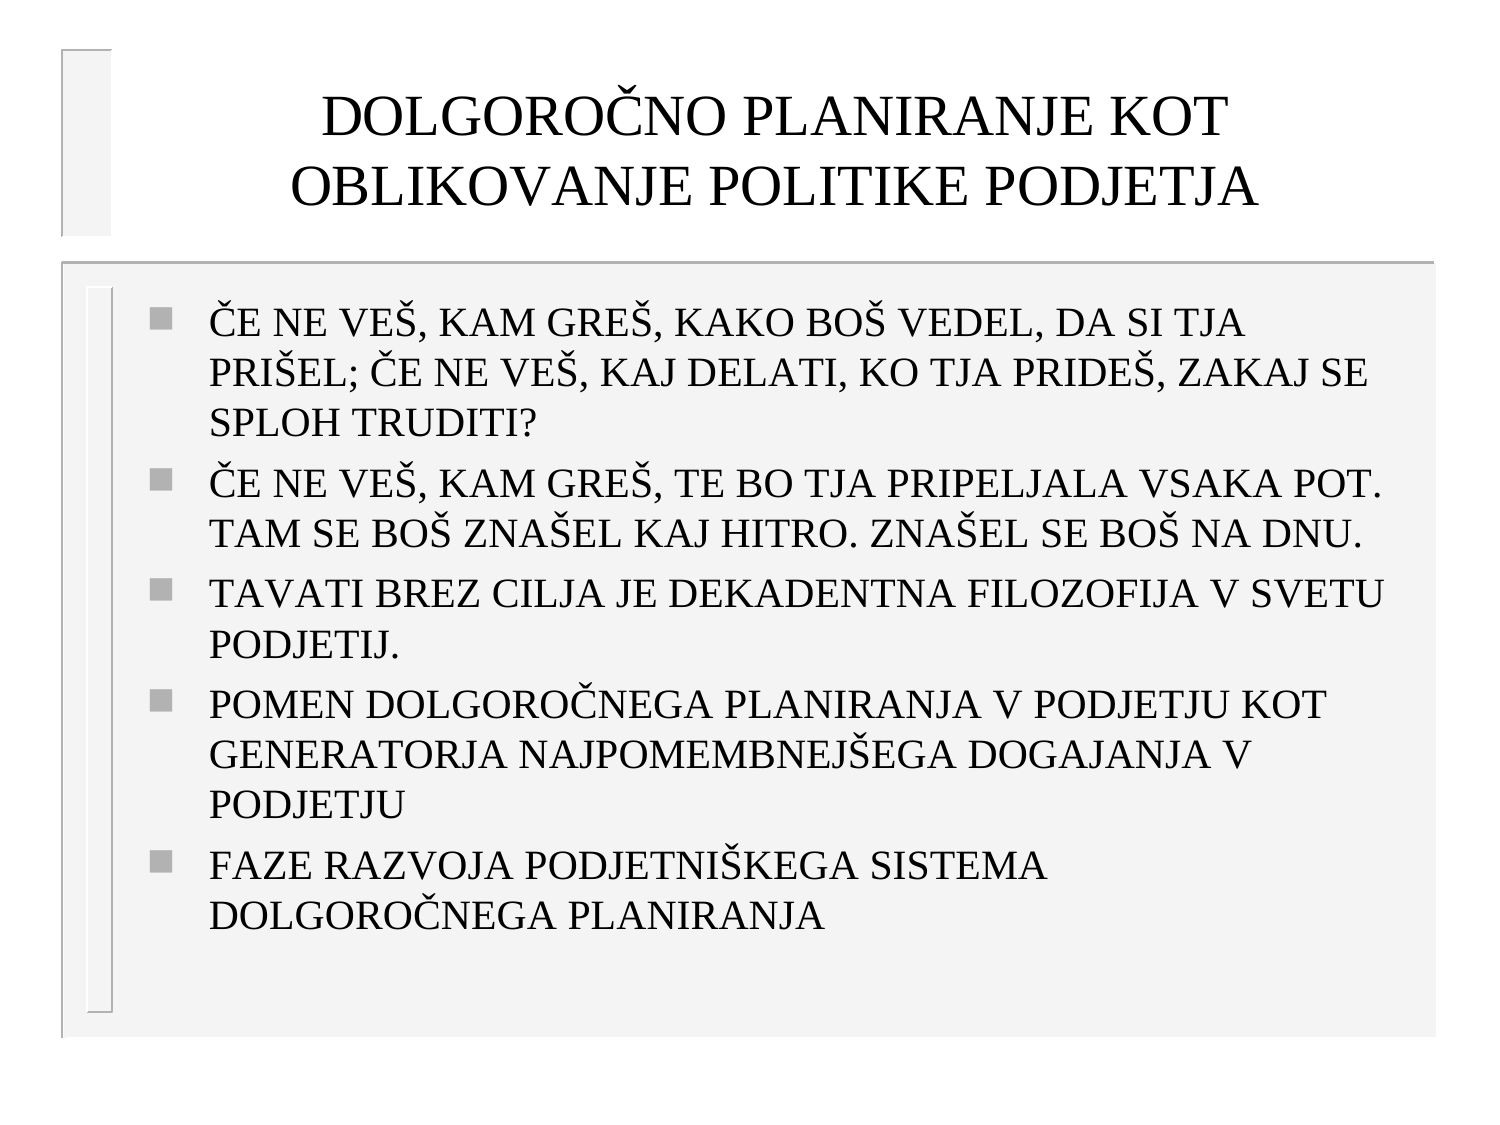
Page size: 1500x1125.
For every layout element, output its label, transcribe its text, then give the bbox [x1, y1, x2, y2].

title DOLGOROČNO PLANIRANJE KOT OBLIKOVANJE POLITIKE PODJETJA [137, 56, 1413, 238]
list ČE NE VEŠ, KAM GREŠ, KAKO BOŠ VEDEL, DA SI TJA PRIŠEL; ČE NE VEŠ, KAJ DELATI, KO TJA PRIDEŠ, ZAKAJ SE SPLOH TRUDITI? ČE NE VEŠ, KAM GREŠ, TE BO TJA PRIPELJALA VSAKA POT. TAM SE BOŠ ZNAŠEL KAJ HITRO. ZNAŠEL SE BOŠ NA DNU. TAVATI BREZ CILJA JE DEKADENTNA FILOZOFIJA V SVETU PODJETIJ. POMEN DOLGOROČNEGA PLANIRANJA V PODJETJU KOT GENERATORJA NAJPOMEMBNEJŠEGA DOGAJANJA V PODJETJU FAZE RAZVOJA PODJETNIŠKEGA SISTEMA DOLGOROČNEGA PLANIRANJA [137, 287, 1413, 963]
